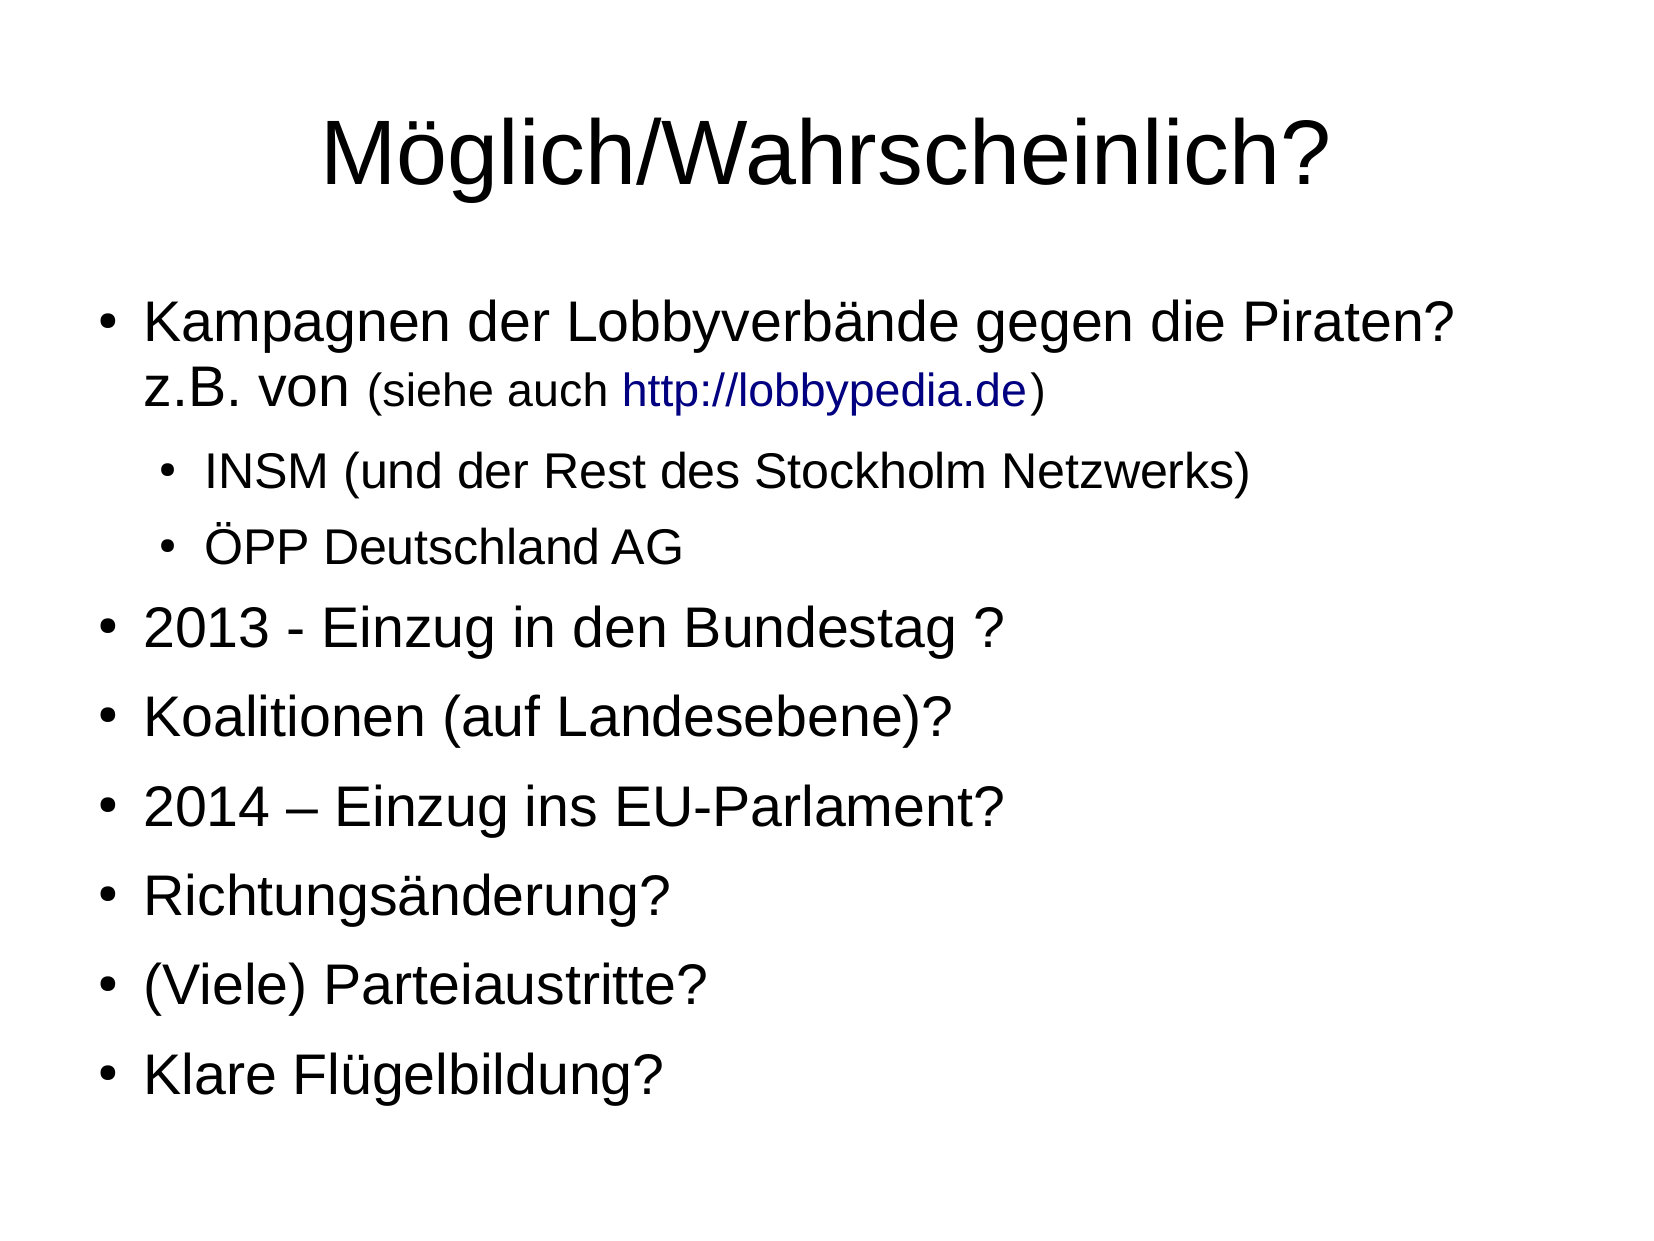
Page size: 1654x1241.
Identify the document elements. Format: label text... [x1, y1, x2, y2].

title Möglich/Wahrscheinlich? [82, 49, 1571, 257]
list Kampagnen der Lobbyverbände gegen die Piraten? z.B. von (siehe auch http://lobbypedia.de) INSM (und der Rest des Stockholm Netzwerks) ÖPP Deutschland AG 2013 - Einzug in den Bundestag ? Koalitionen (auf Landesebene)? 2014 – Einzug ins EU-Parlament? Richtungsänderung? (Viele) Parteiaustritte? Klare Flügelbildung? [82, 290, 1571, 1109]
